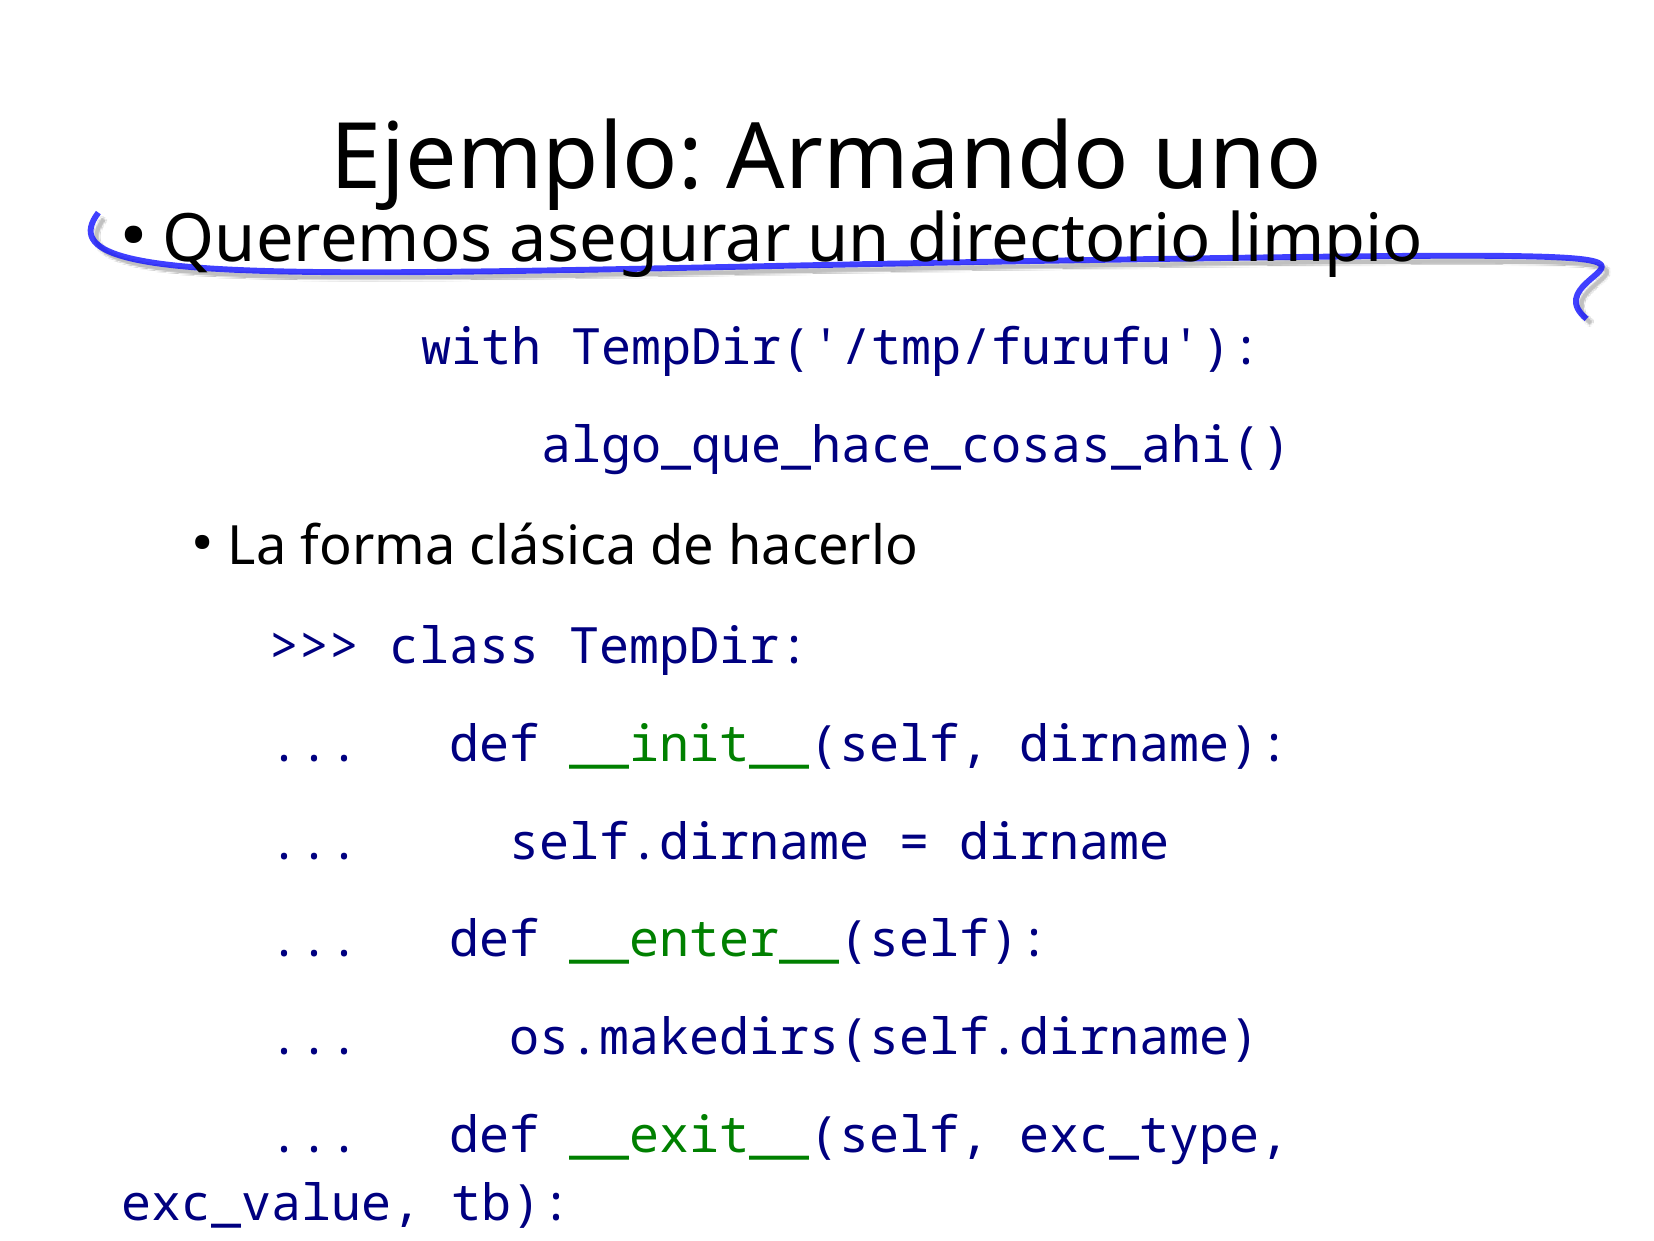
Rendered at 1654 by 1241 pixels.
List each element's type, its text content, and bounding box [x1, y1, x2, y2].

subtitle Queremos asegurar un directorio limpio with TempDir('/tmp/furufu'): algo_que_hace_cosas_ahi() La forma clásica de hacerlo >>> class TempDir: ... def __init__(self, dirname): ... self.dirname = dirname ... def __enter__(self): ... os.makedirs(self.dirname) ... def __exit__(self, exc_type, exc_value, tb): ... shutil.rmtree(self.dirname) [121, 321, 1577, 1203]
title Ejemplo: Armando uno [82, 49, 1571, 257]
